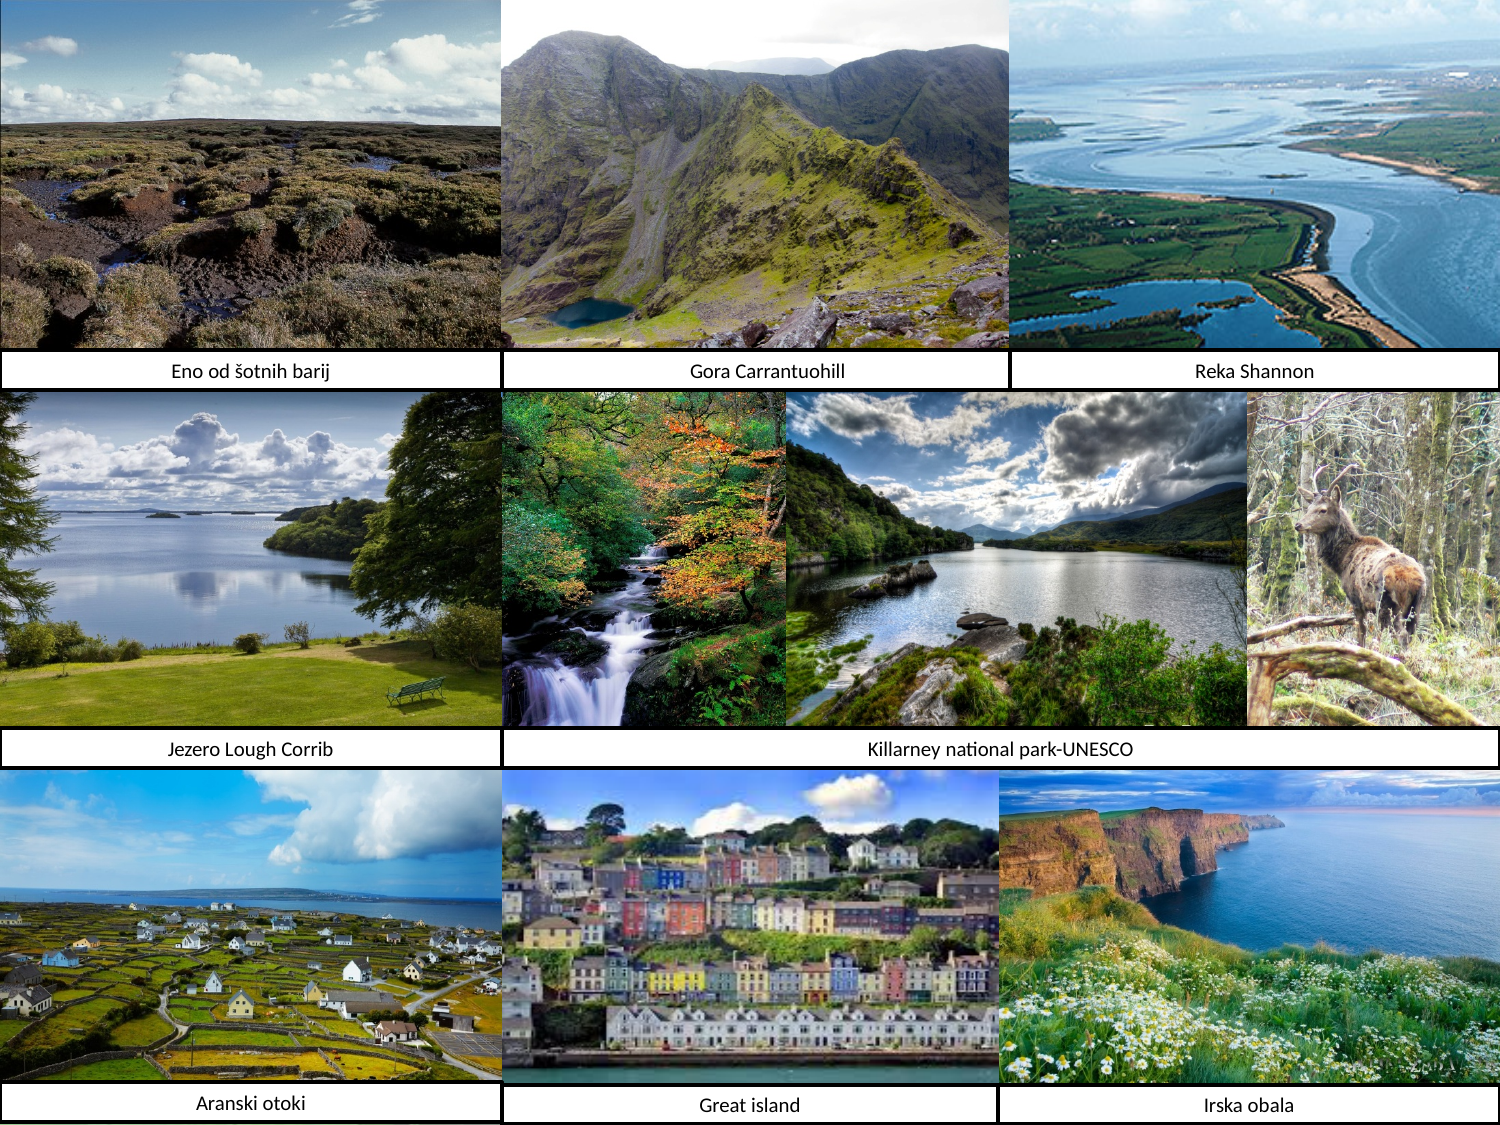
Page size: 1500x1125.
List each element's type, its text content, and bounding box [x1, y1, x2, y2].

text_box Great island [501, 1084, 998, 1125]
text_box Eno od šotnih barij [0, 350, 501, 390]
text_box Killarney national park-UNESCO [501, 727, 1500, 768]
picture [0, 390, 1500, 727]
text_box Jezero Lough Corrib [0, 727, 501, 768]
text_box Reka Shannon [1009, 350, 1500, 390]
text_box Irska obala [998, 1084, 1500, 1125]
picture [0, 768, 1500, 1084]
text_box Aranski otoki [0, 1082, 502, 1123]
text_box Gora Carrantuohill [501, 350, 1009, 390]
picture [0, 0, 1500, 350]
